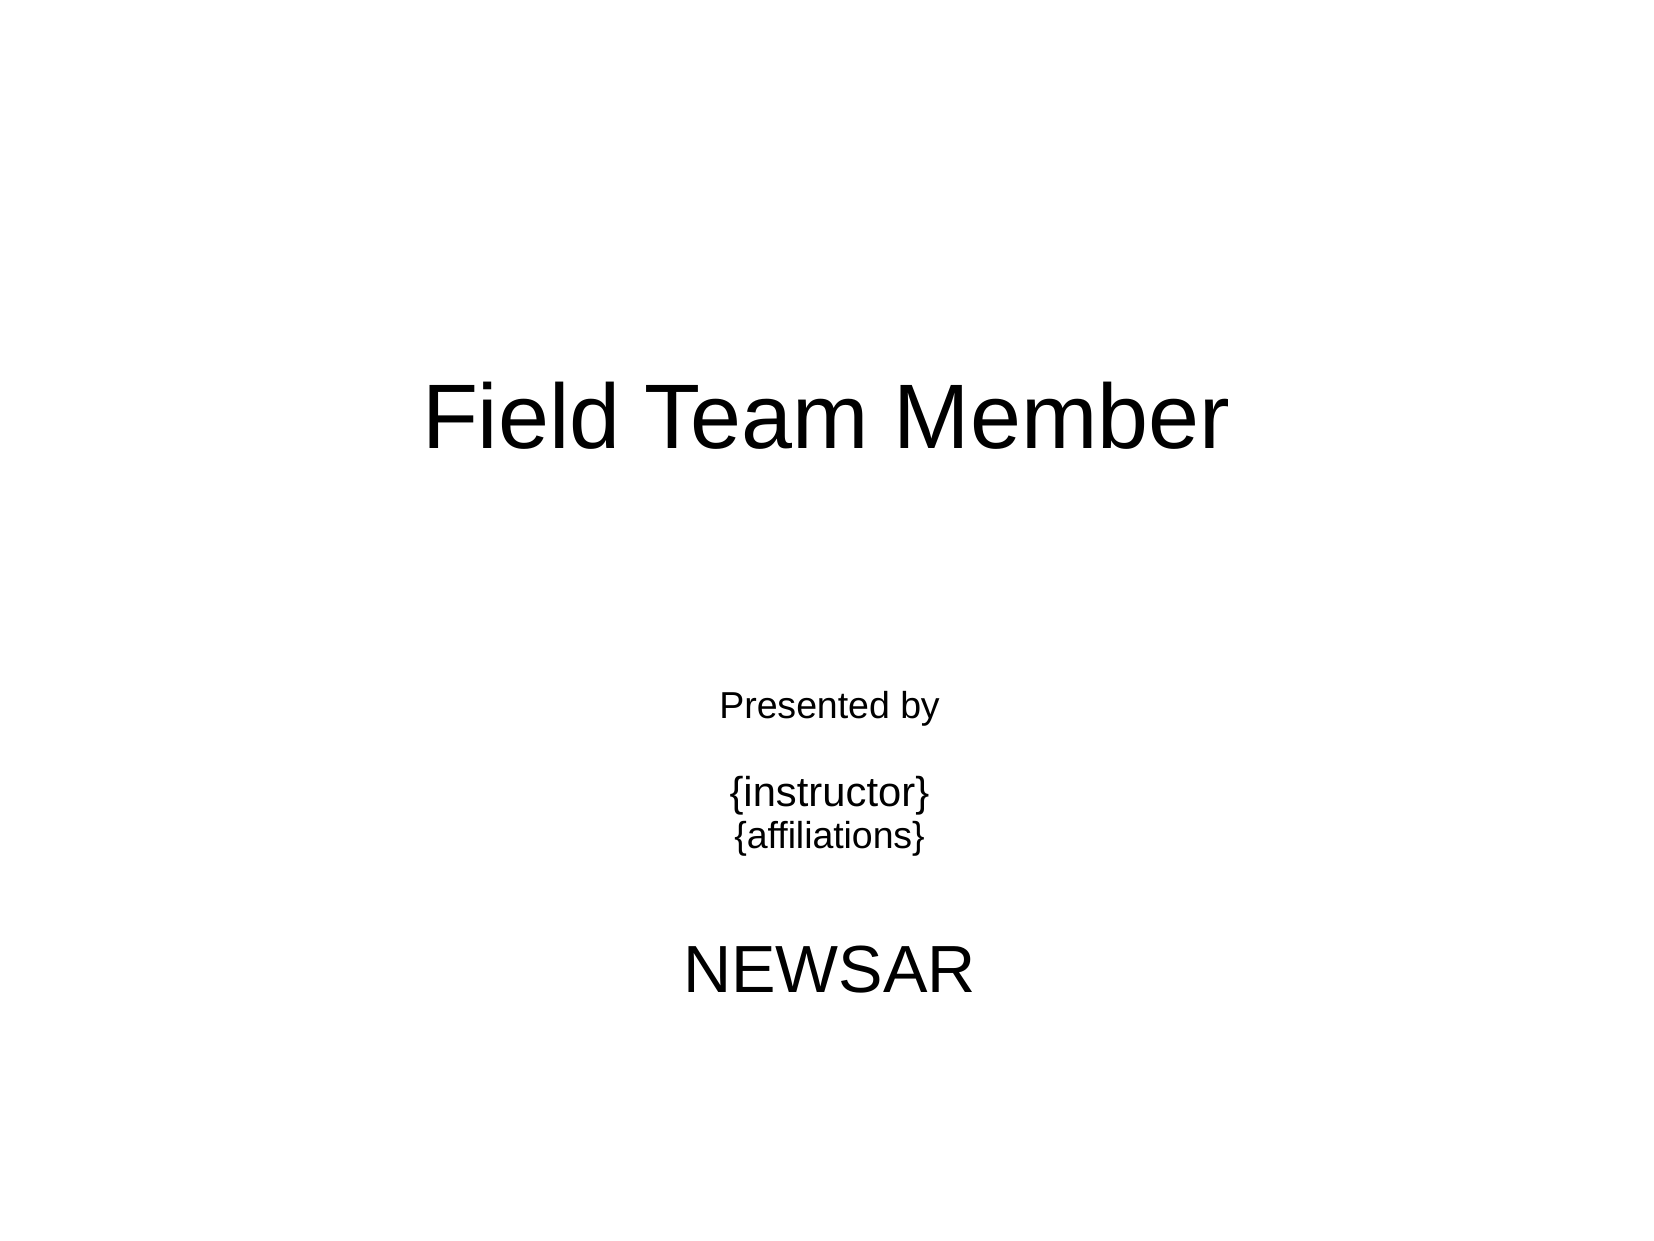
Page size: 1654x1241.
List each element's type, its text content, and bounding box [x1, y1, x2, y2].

title Field Team Member [82, 256, 1571, 578]
text_box Presented by {instructor} {affiliations} NEWSAR [385, 677, 1274, 1098]
